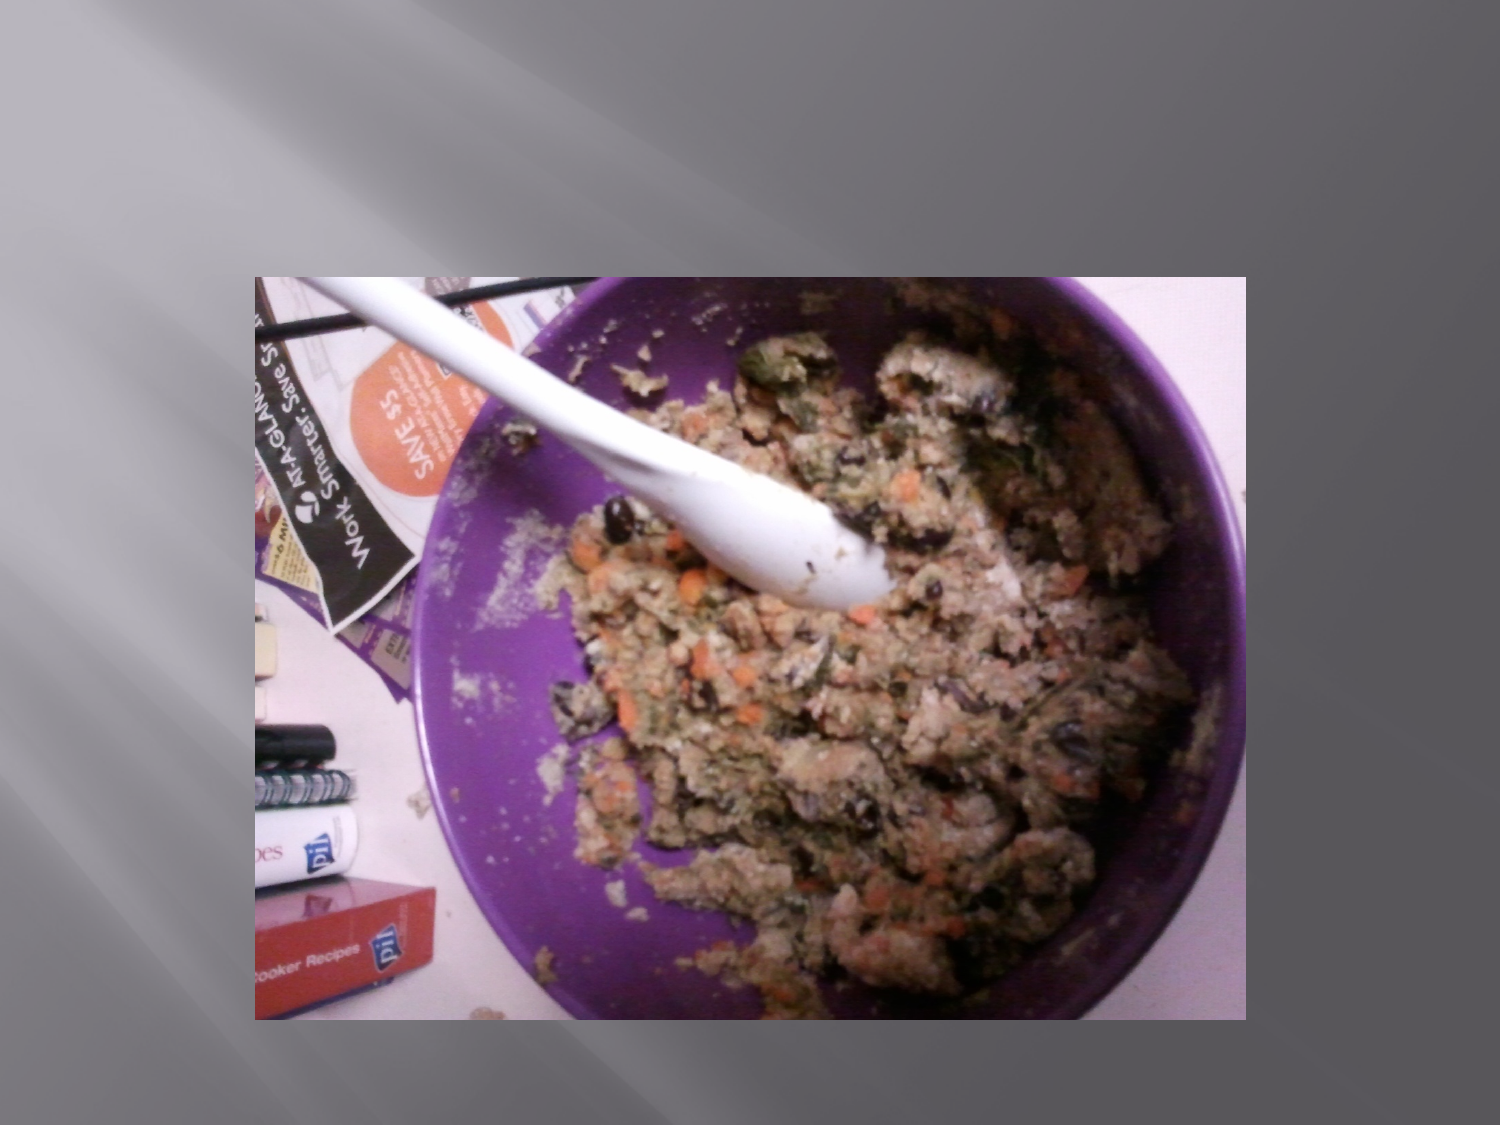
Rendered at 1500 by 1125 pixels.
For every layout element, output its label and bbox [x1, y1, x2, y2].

picture [255, 277, 1246, 1020]
